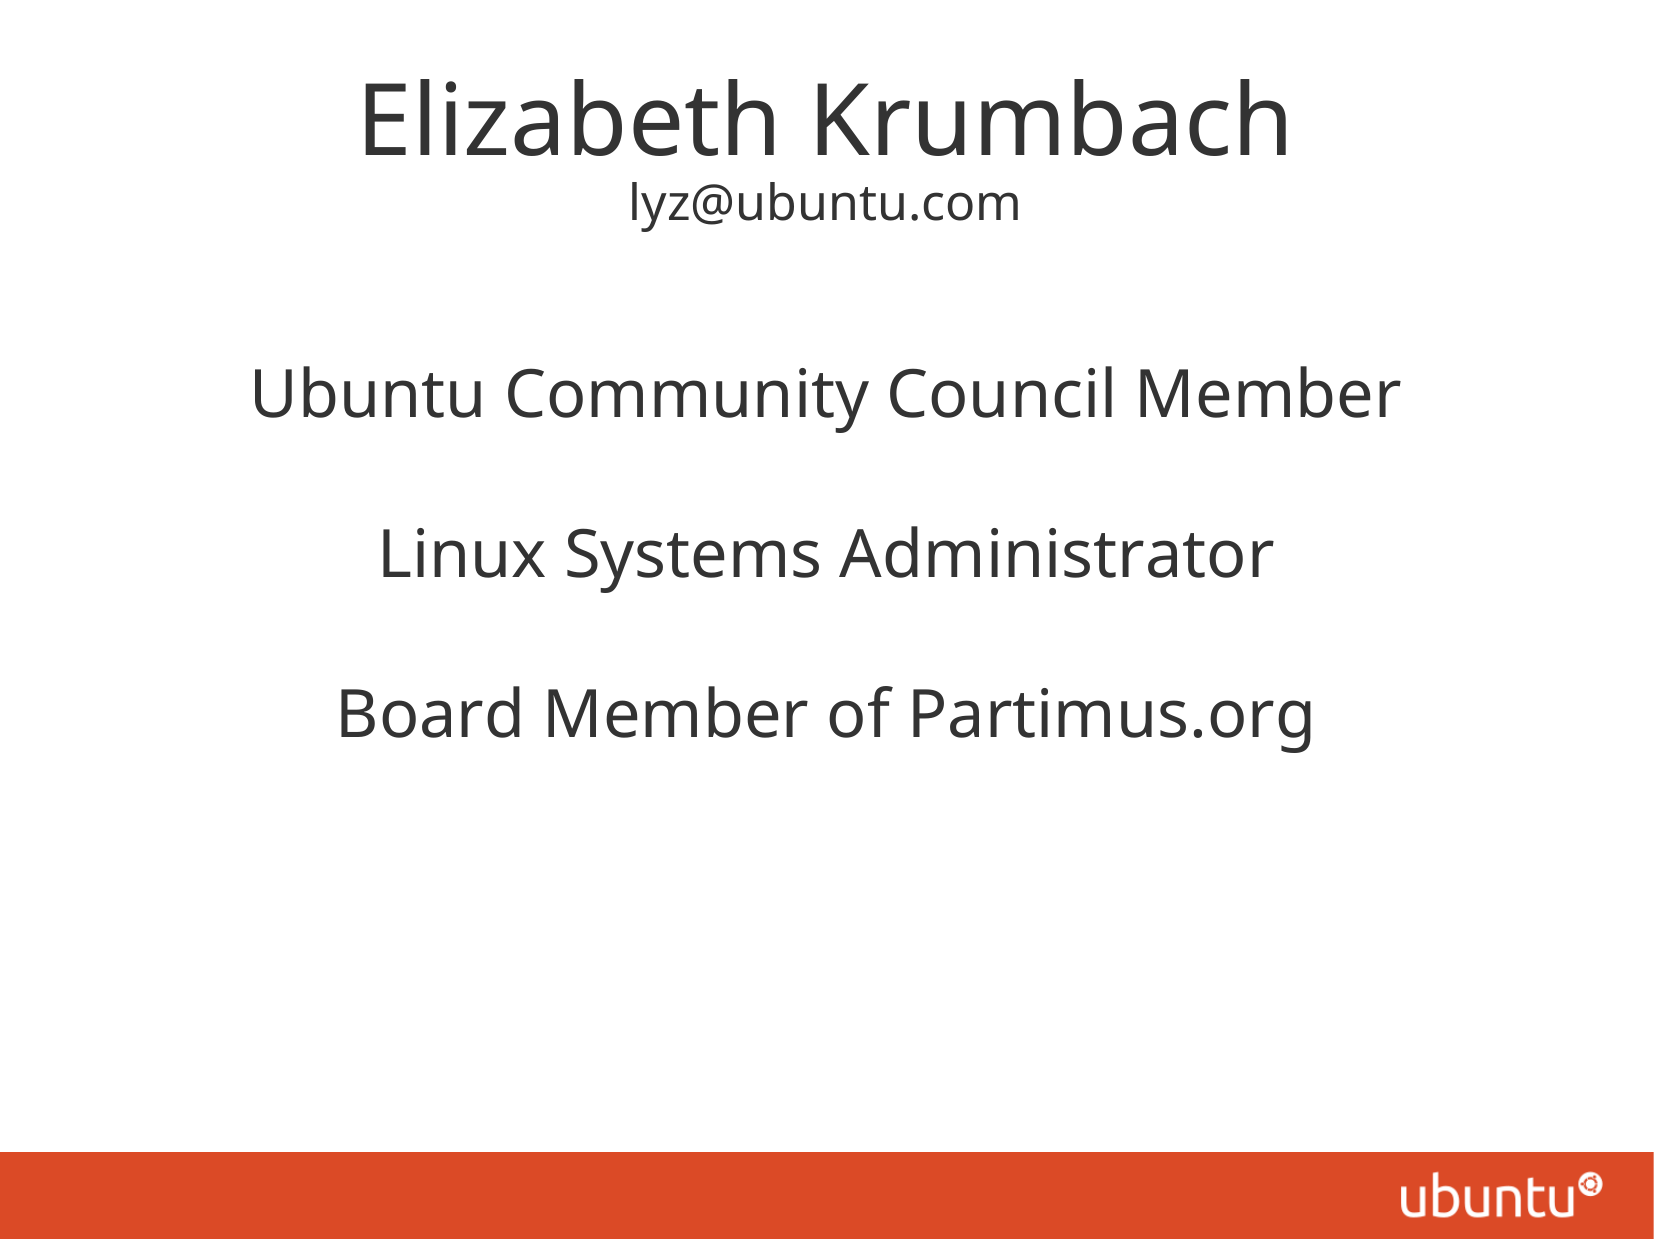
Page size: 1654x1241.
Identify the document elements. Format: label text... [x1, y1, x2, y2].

title Elizabeth Krumbach lyz@ubuntu.com [56, 37, 1596, 263]
picture [0, 1152, 1654, 1239]
list Ubuntu Community Council Member Linux Systems Administrator Board Member of Partimus.org [70, 262, 1583, 1126]
